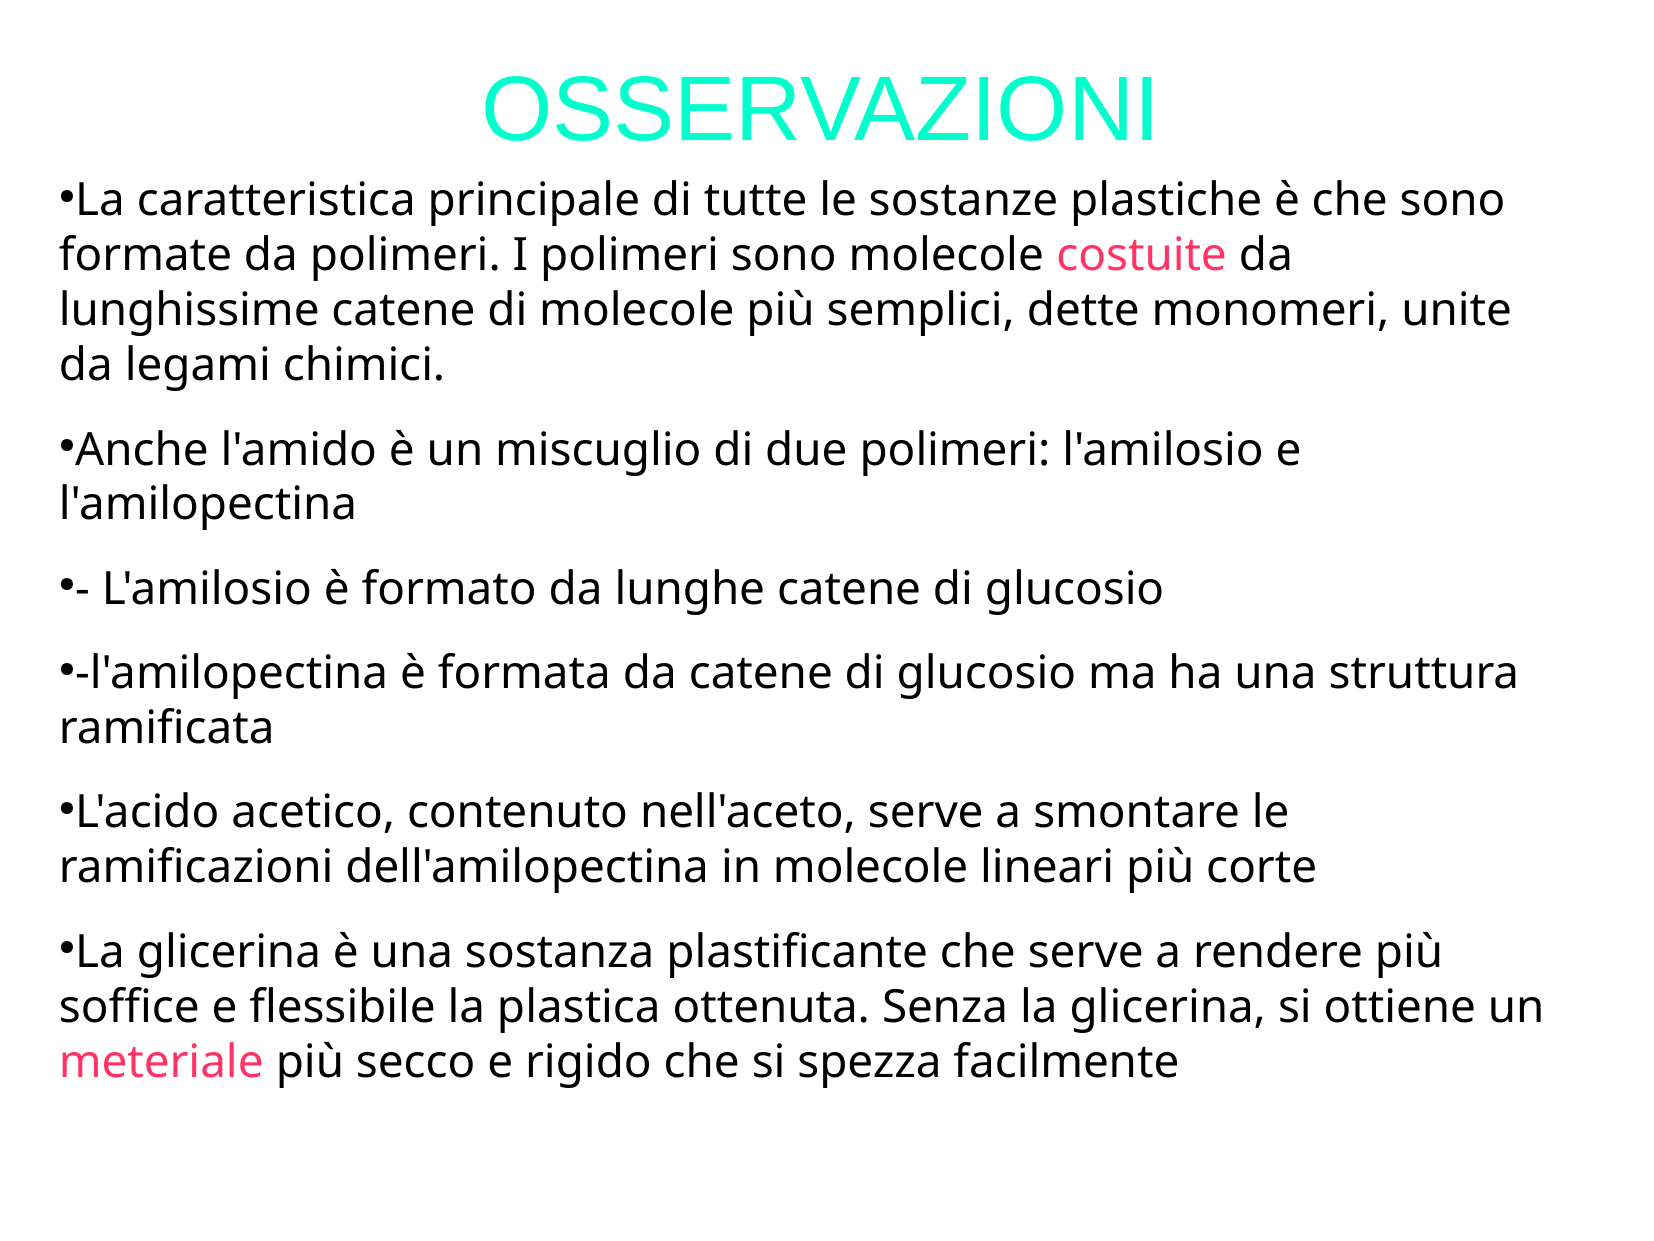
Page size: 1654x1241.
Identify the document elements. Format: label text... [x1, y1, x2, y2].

list La caratteristica principale di tutte le sostanze plastiche è che sono formate da polimeri. I polimeri sono molecole costuite da lunghissime catene di molecole più semplici, dette monomeri, unite da legami chimici. Anche l'amido è un miscuglio di due polimeri: l'amilosio e l'amilopectina - L'amilosio è formato da lunghe catene di glucosio -l'amilopectina è formata da catene di glucosio ma ha una struttura ramificata L'acido acetico, contenuto nell'aceto, serve a smontare le ramificazioni dell'amilopectina in molecole lineari più corte La glicerina è una sostanza plastificante che serve a rendere più soffice e flessibile la plastica ottenuta. Senza la glicerina, si ottiene un meteriale più secco e rigido che si spezza facilmente [59, 170, 1548, 1211]
title OSSERVAZIONI [76, 48, 1565, 160]
